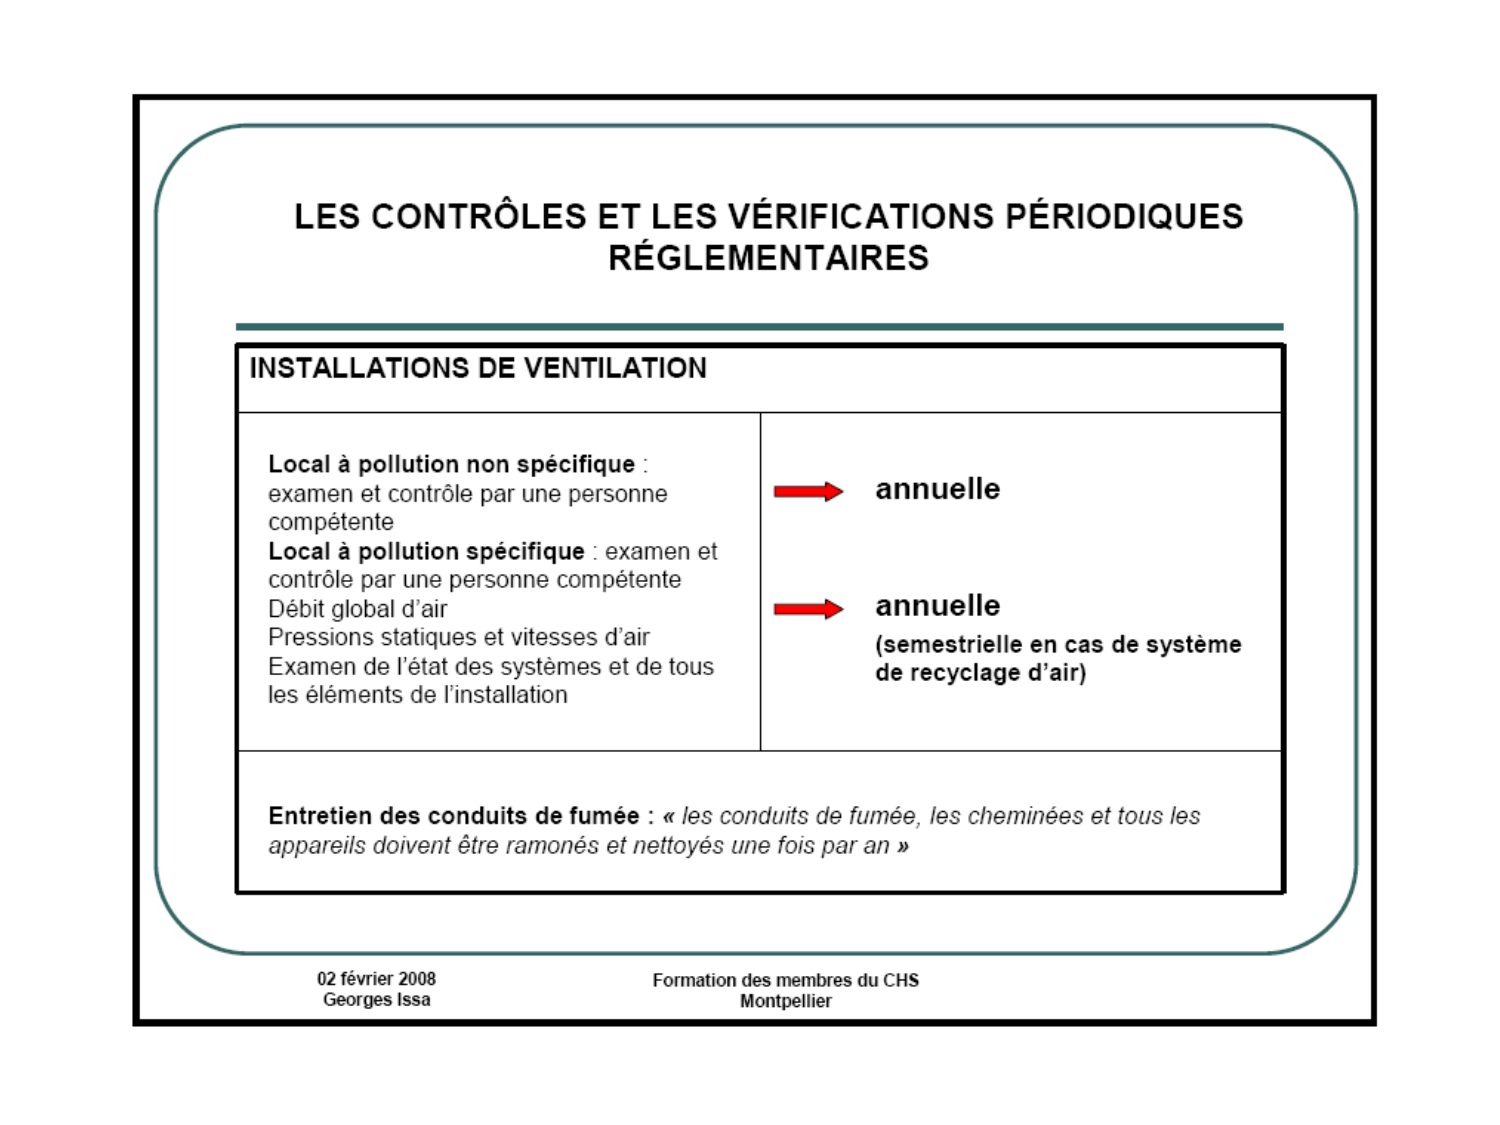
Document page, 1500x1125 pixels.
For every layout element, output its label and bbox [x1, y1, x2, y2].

picture [109, 84, 1390, 1041]
